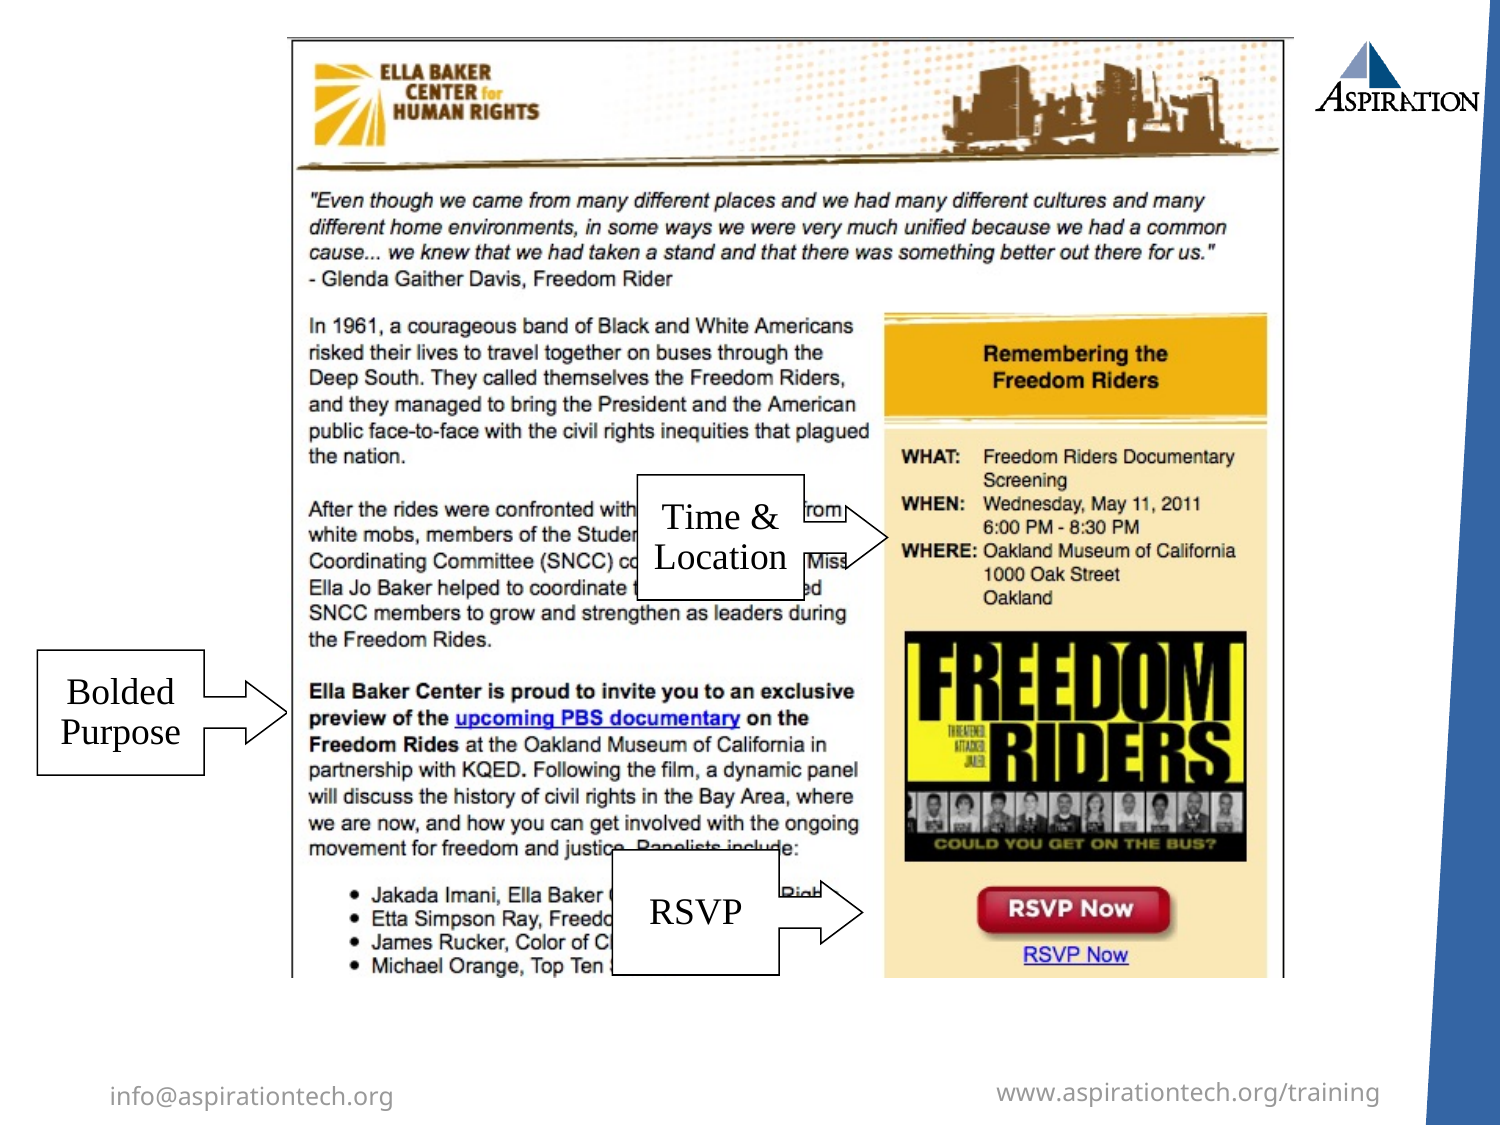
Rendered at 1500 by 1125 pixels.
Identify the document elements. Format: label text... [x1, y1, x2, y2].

picture [287, 37, 1294, 978]
picture [1315, 41, 1480, 120]
text_box Time & Location [637, 474, 888, 601]
text_box Bolded Purpose [37, 650, 287, 776]
text_box RSVP [612, 849, 863, 976]
